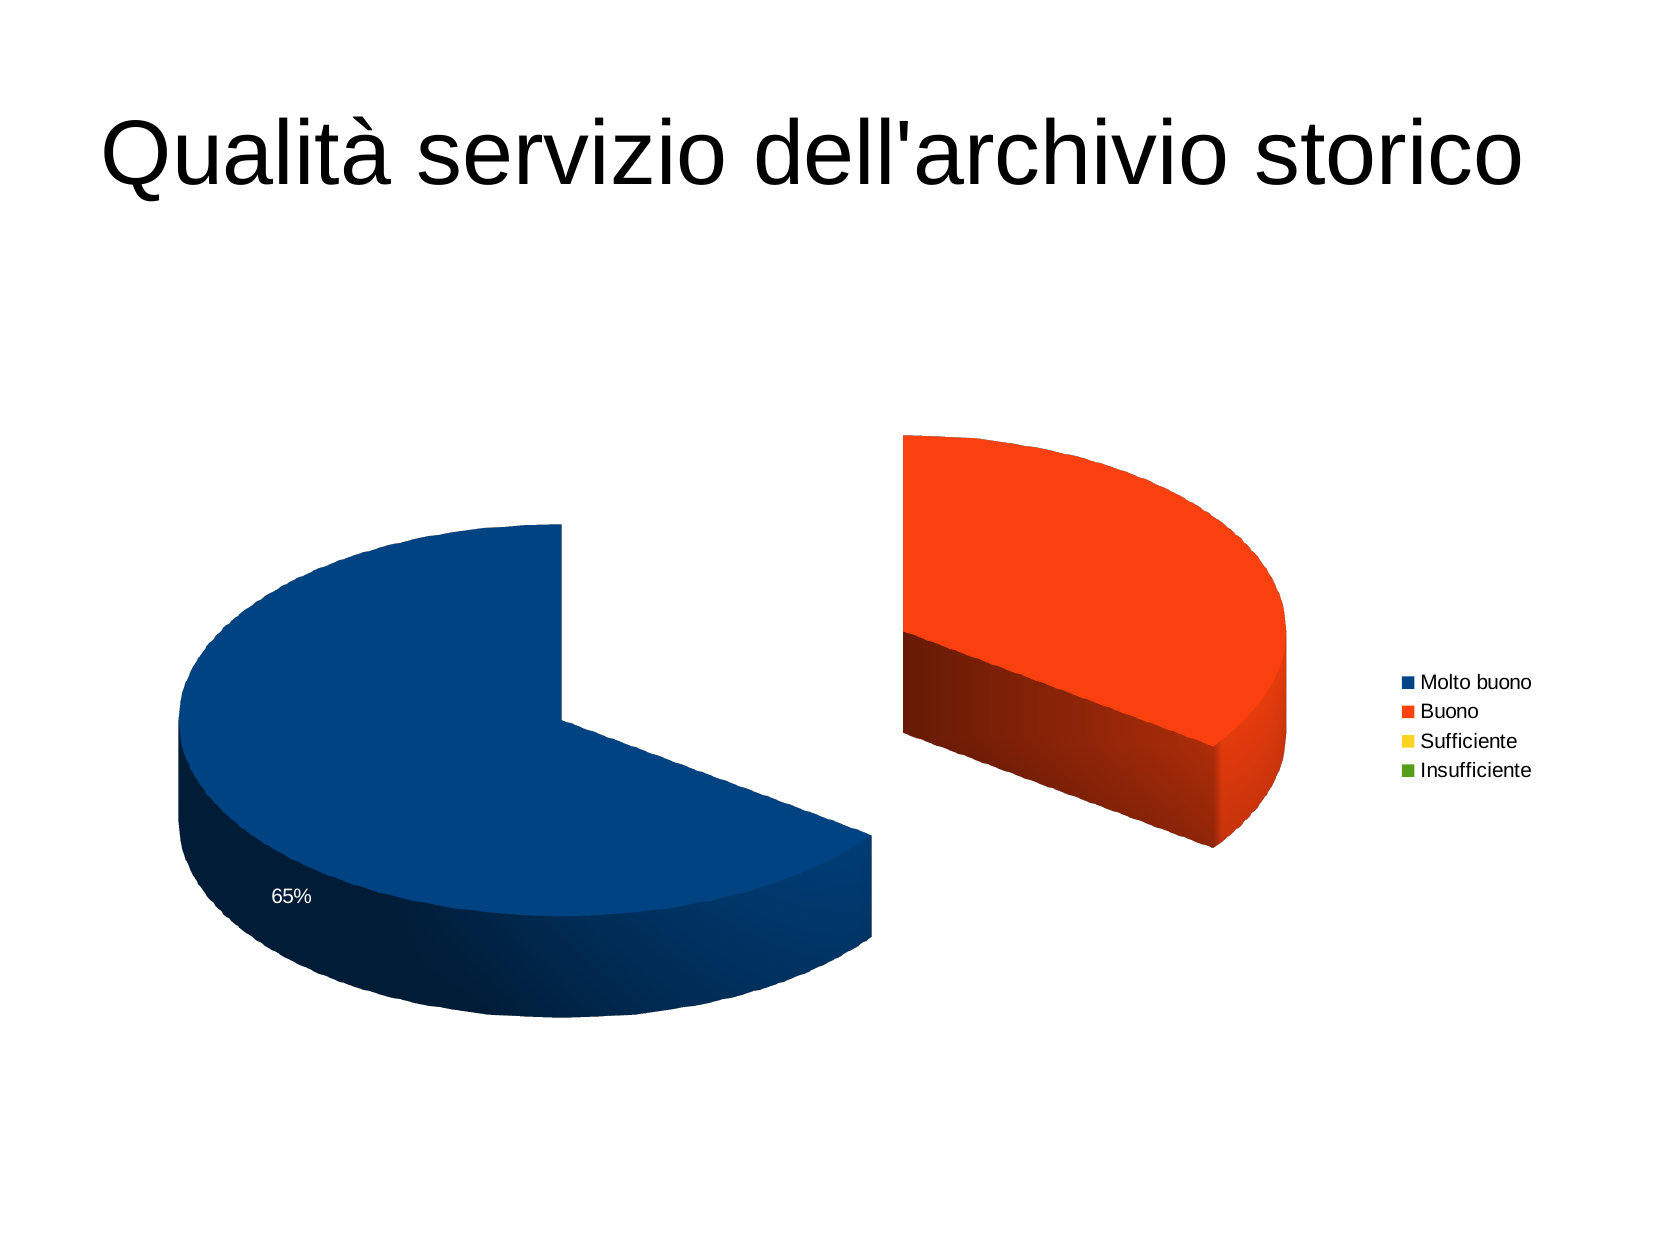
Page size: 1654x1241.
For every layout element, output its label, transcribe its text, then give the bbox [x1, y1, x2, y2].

chart [69, 367, 1557, 1087]
title Qualità servizio dell'archivio storico [82, 49, 1571, 257]
